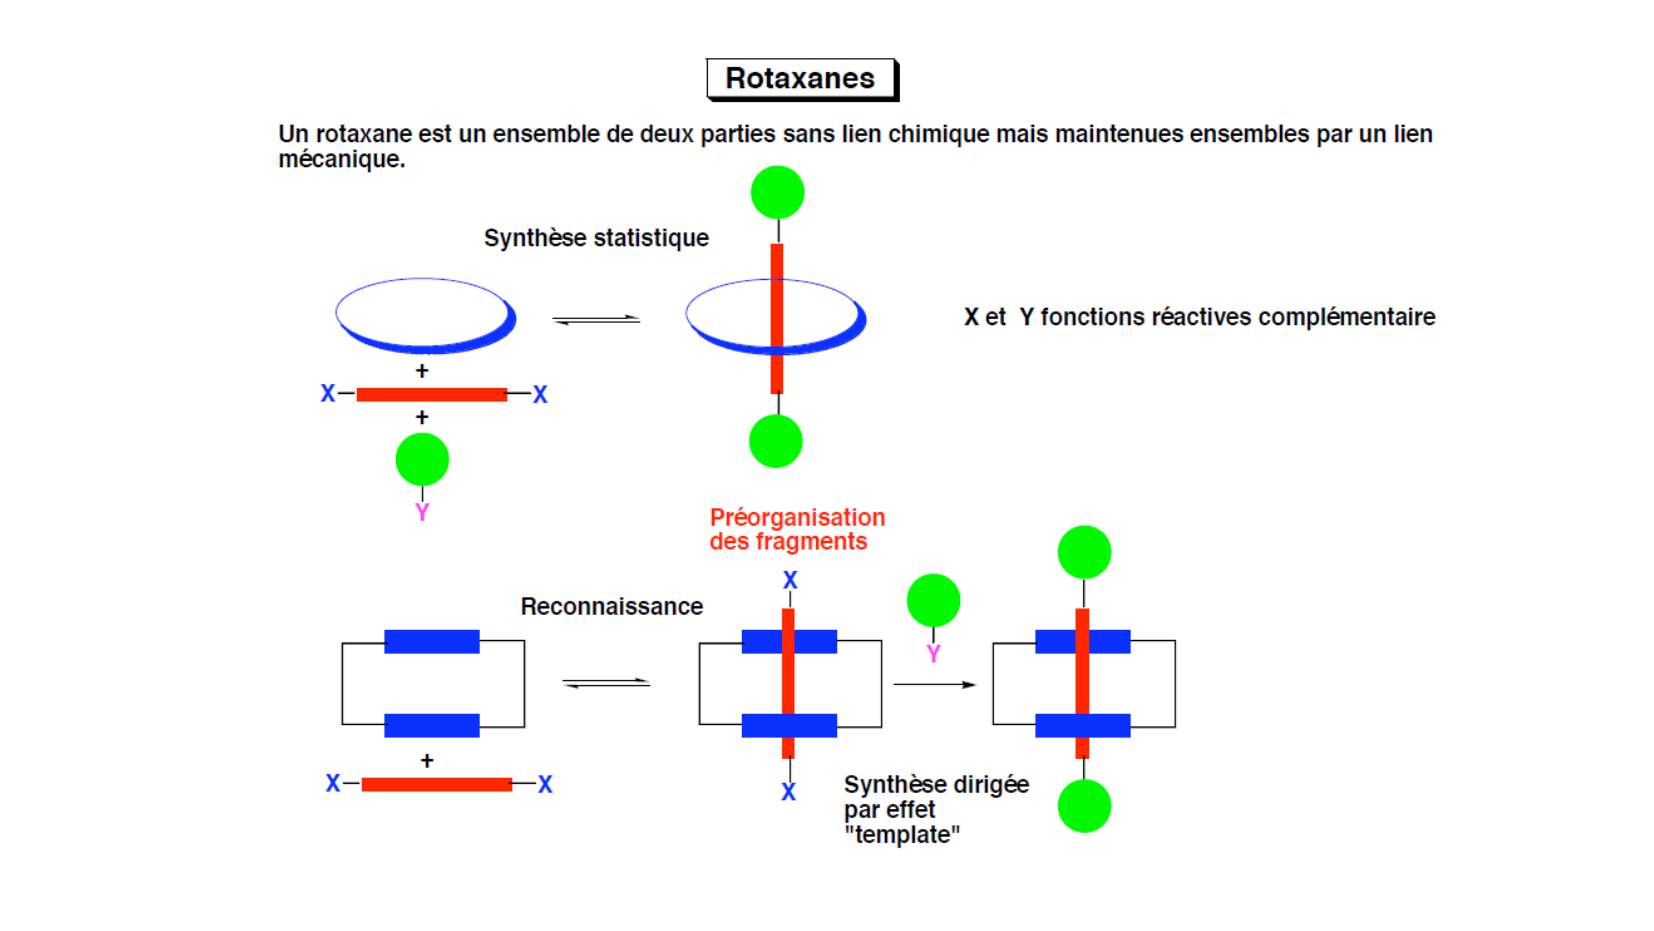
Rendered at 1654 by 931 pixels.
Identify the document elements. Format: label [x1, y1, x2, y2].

picture [229, 37, 1477, 902]
